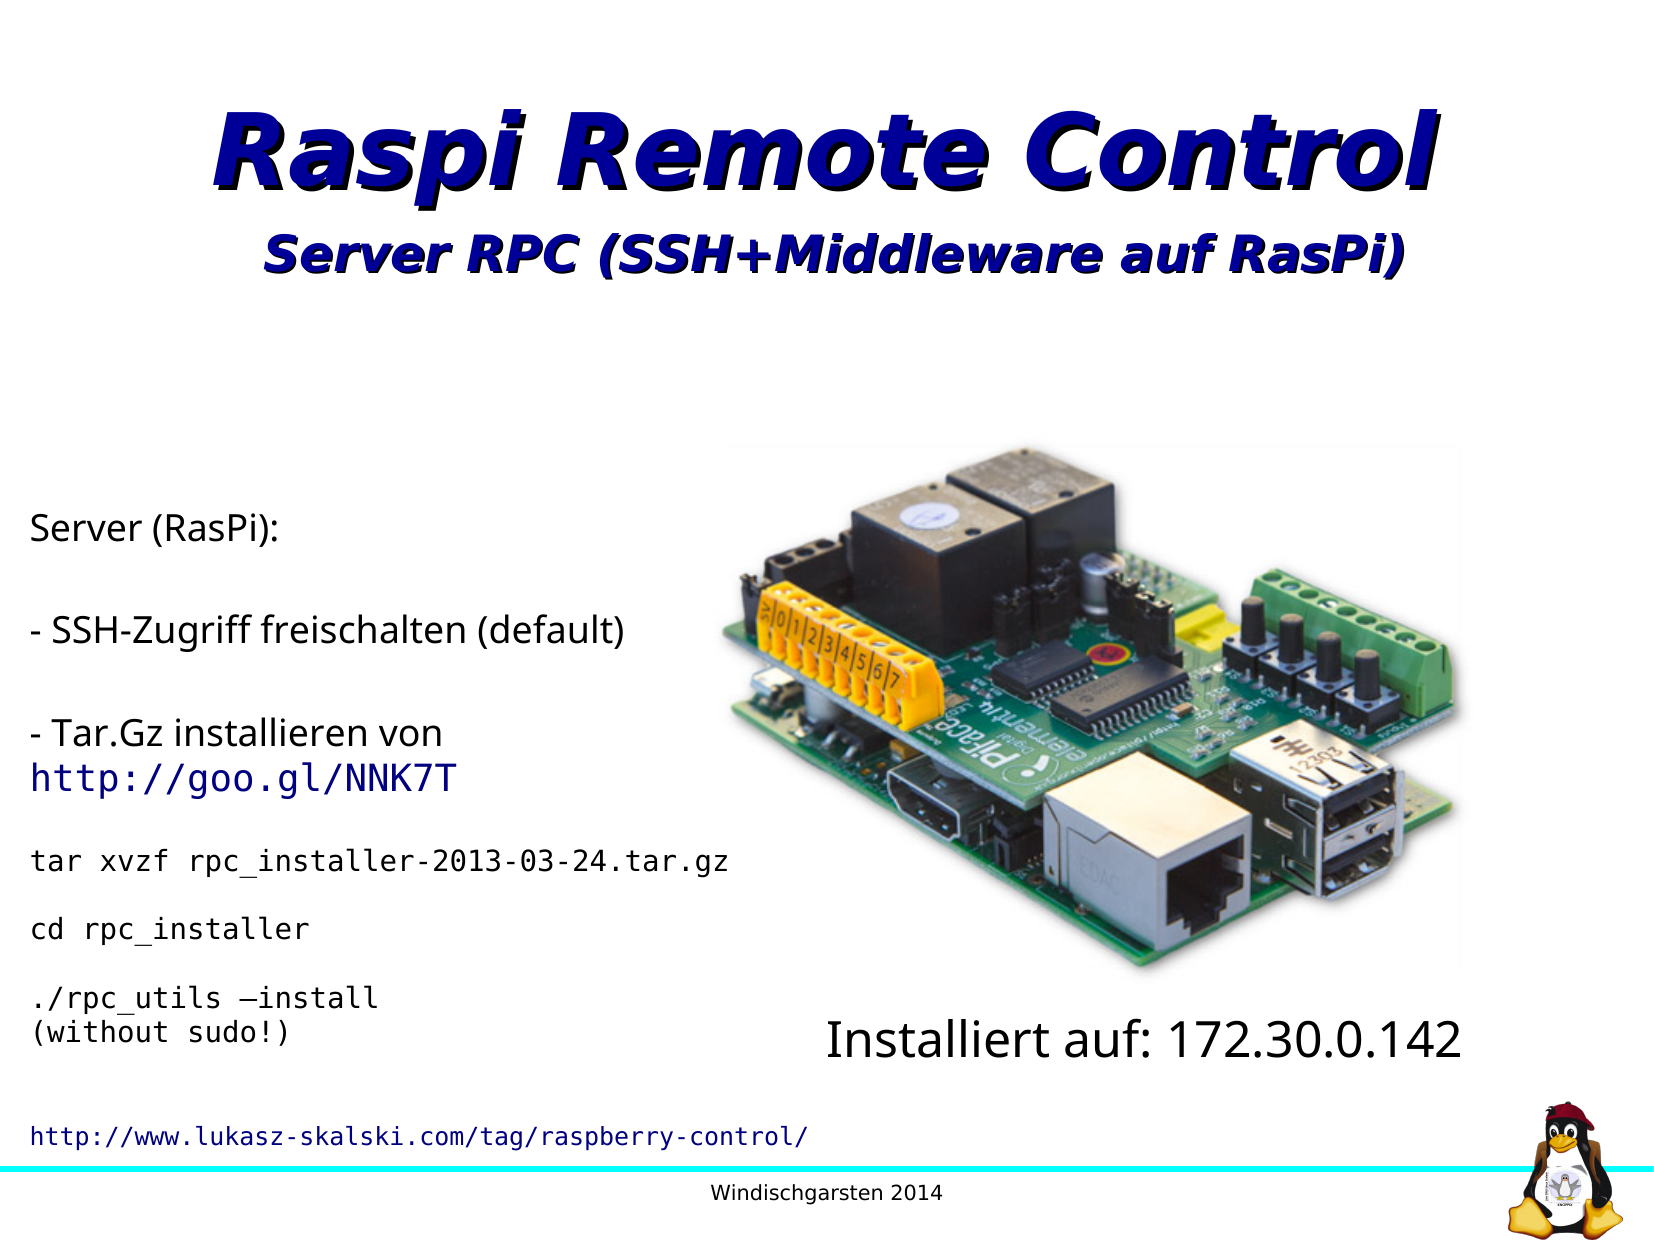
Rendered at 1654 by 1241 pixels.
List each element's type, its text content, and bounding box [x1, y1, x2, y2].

text_box Server (RasPi): - SSH-Zugriff freischalten (default) - Tar.Gz installieren von http://goo.gl/NNK7T tar xvzf rpc_installer-2013-03-24.tar.gz cd rpc_installer ./rpc_utils –install (without sudo!) [29, 501, 739, 1129]
title Raspi Remote Control Server RPC (SSH+Middleware auf RasPi) [118, 25, 1531, 355]
text_box http://www.lukasz-skalski.com/tag/raspberry-control/ [29, 1122, 1034, 1152]
picture [1505, 1100, 1625, 1241]
text_box Installiert auf: 172.30.0.142 [826, 1003, 1536, 1063]
picture [703, 410, 1477, 1004]
